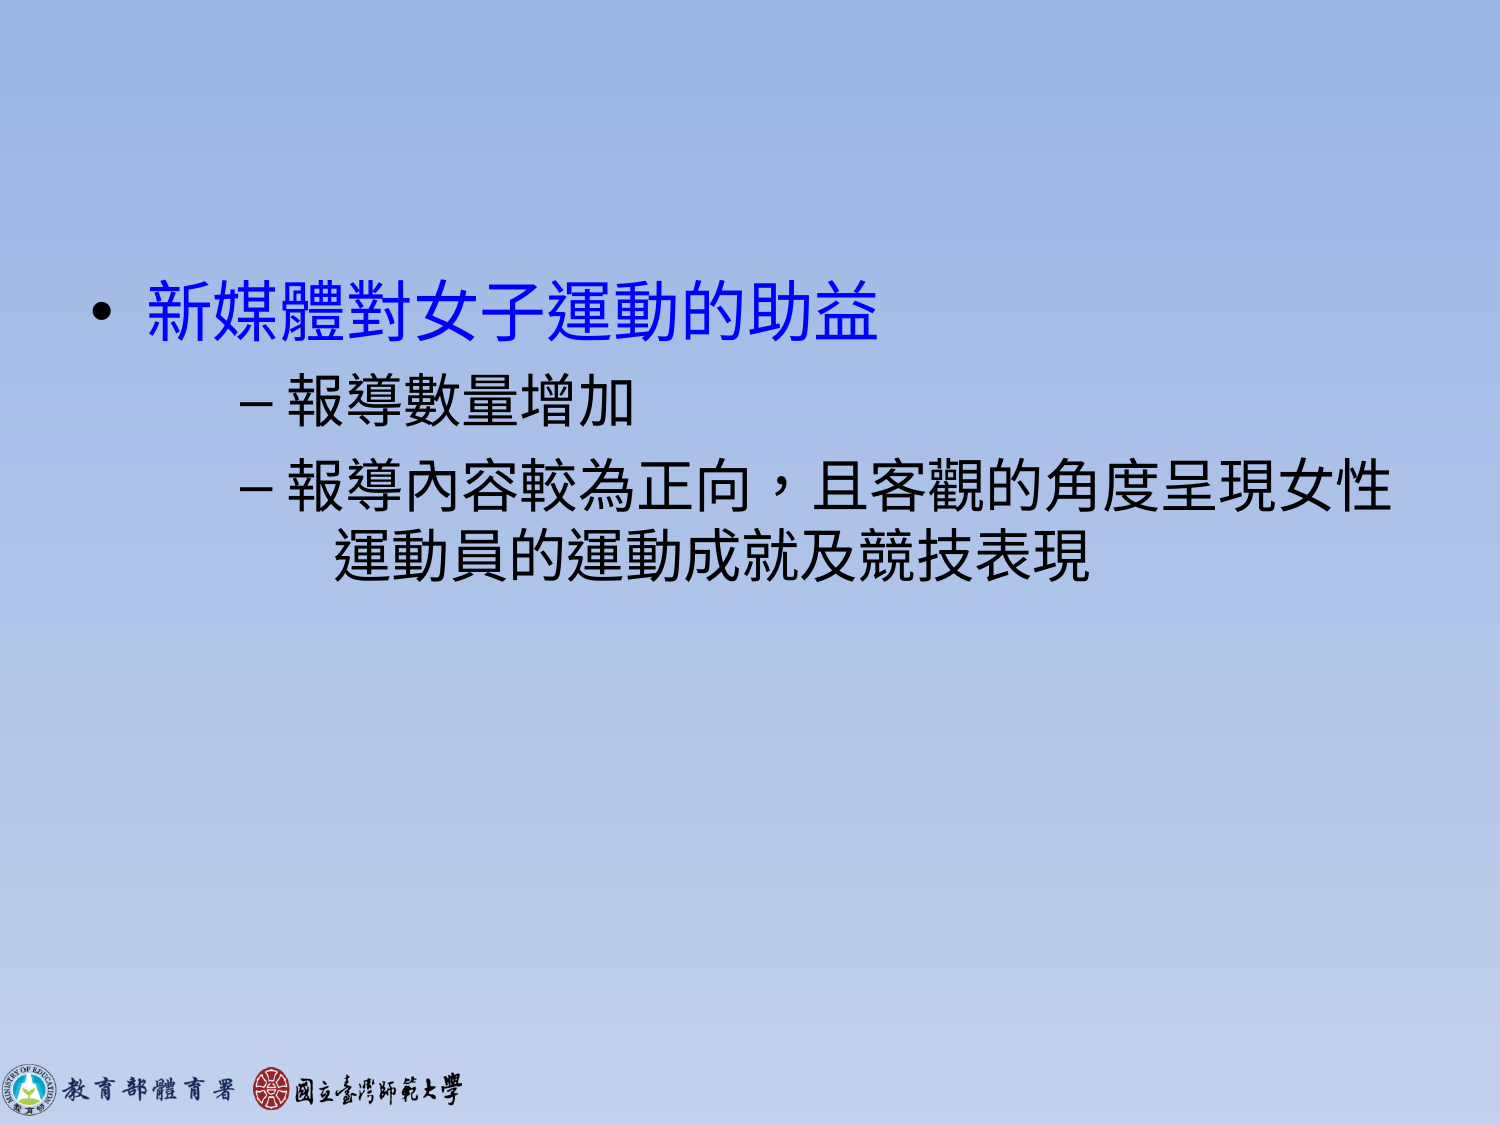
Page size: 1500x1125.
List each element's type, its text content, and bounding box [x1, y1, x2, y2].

list 新媒體對女子運動的助益 報導數量增加 報導內容較為正向，且客觀的角度呈現女性運動員的運動成就及競技表現 [75, 262, 1426, 1005]
